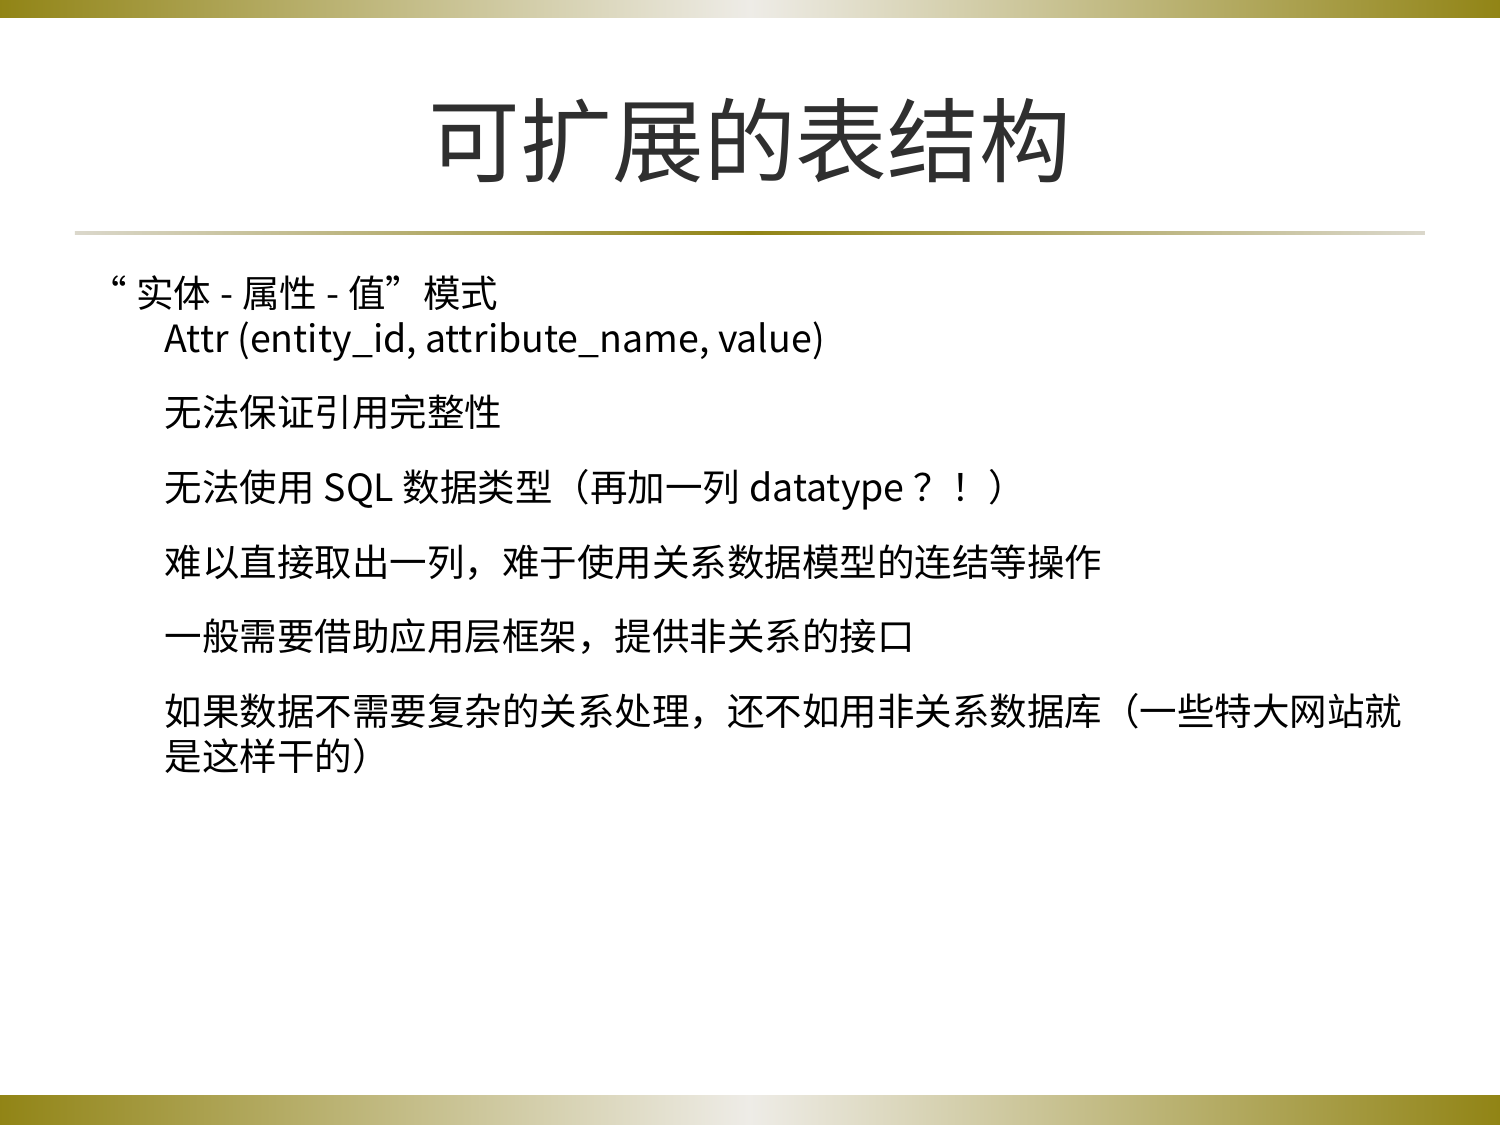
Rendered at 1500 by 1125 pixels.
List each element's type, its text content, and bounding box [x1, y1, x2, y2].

list “实体-属性-值”模式 Attr (entity_id, attribute_name, value) 无法保证引用完整性 无法使用SQL数据类型（再加一列datatype？！） 难以直接取出一列，难于使用关系数据模型的连结等操作 一般需要借助应用层框架，提供非关系的接口 如果数据不需要复杂的关系处理，还不如用非关系数据库（一些特大网站就是这样干的） [75, 262, 1425, 1032]
title 可扩展的表结构 [75, 45, 1425, 233]
